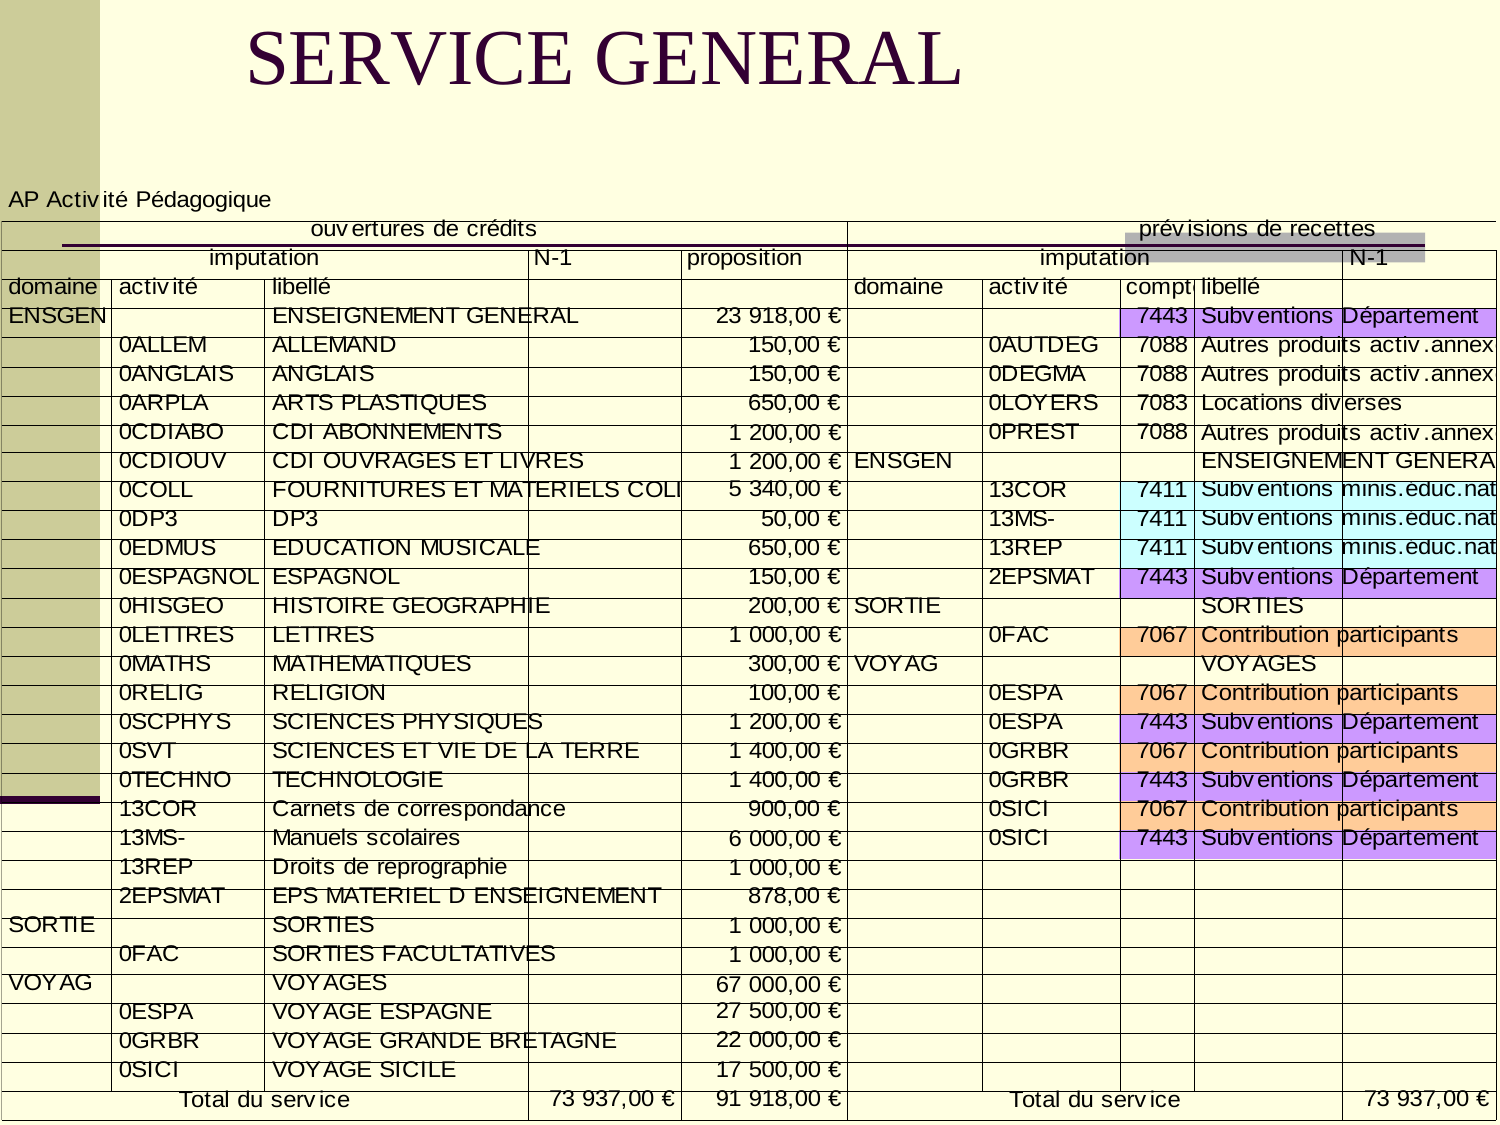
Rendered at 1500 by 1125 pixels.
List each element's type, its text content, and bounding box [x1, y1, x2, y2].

chart [1, 191, 1500, 1125]
title SERVICE GENERAL [230, 0, 1381, 109]
